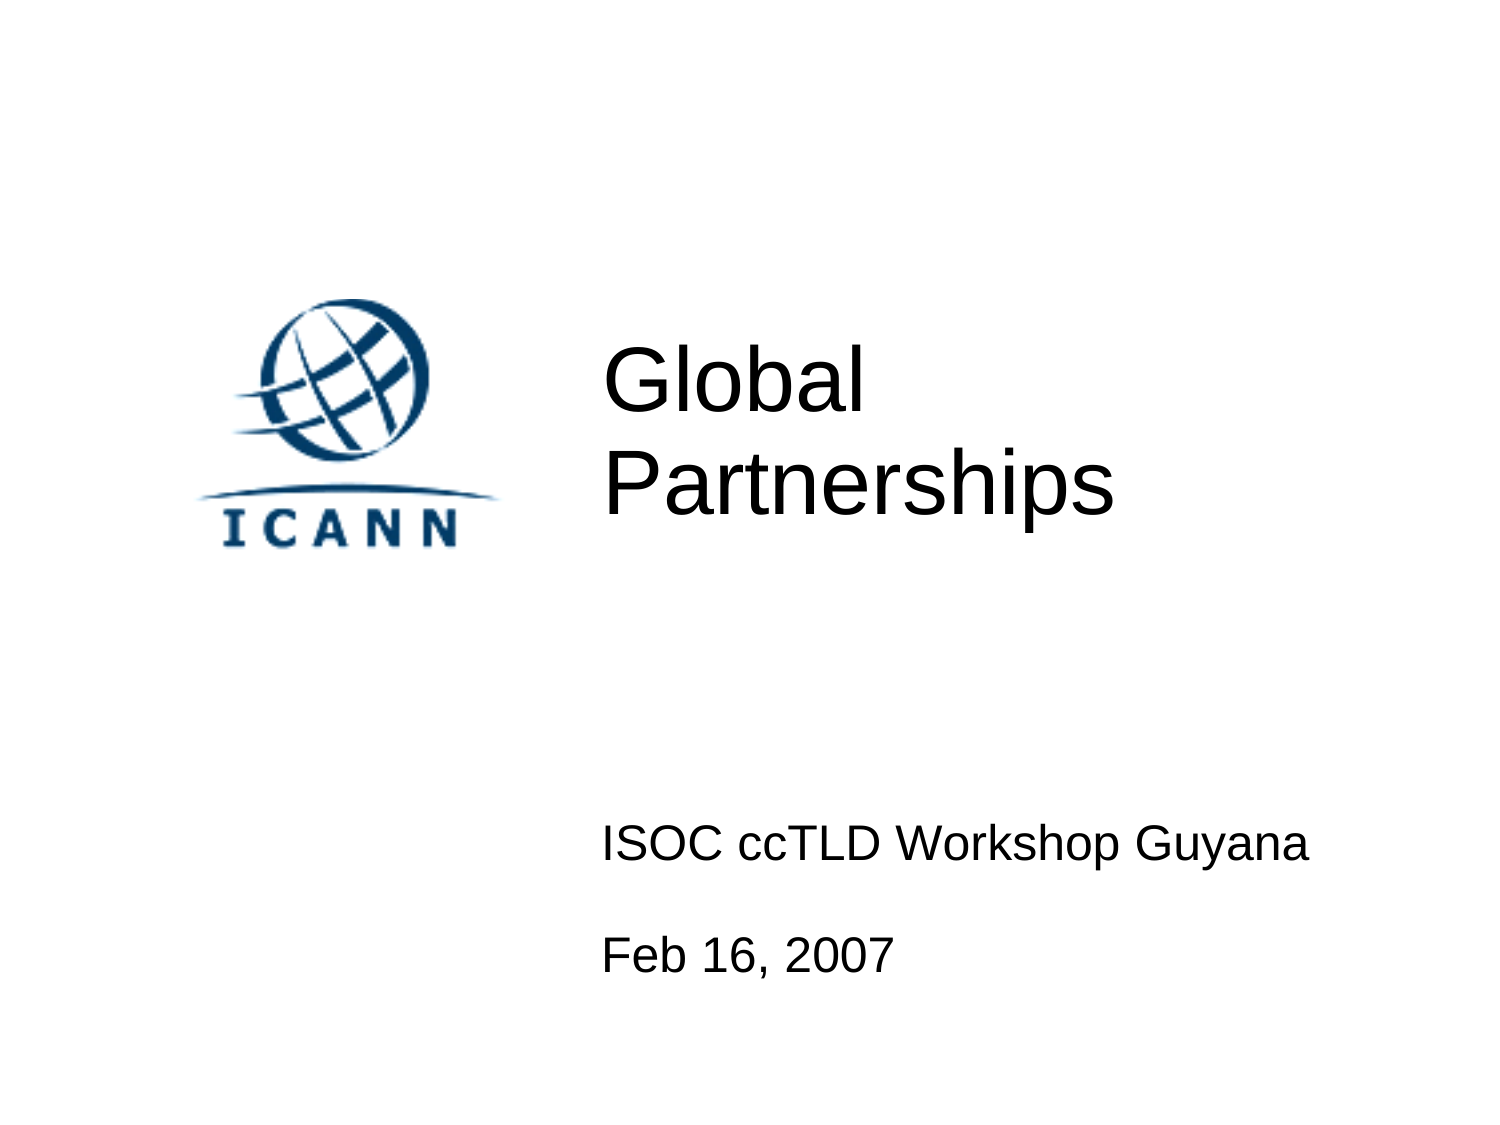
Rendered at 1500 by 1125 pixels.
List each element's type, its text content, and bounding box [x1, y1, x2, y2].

text_box ISOC ccTLD Workshop Guyana Feb 16, 2007 [586, 807, 1325, 991]
picture [187, 299, 507, 564]
title Global Partnerships [587, 313, 1238, 549]
